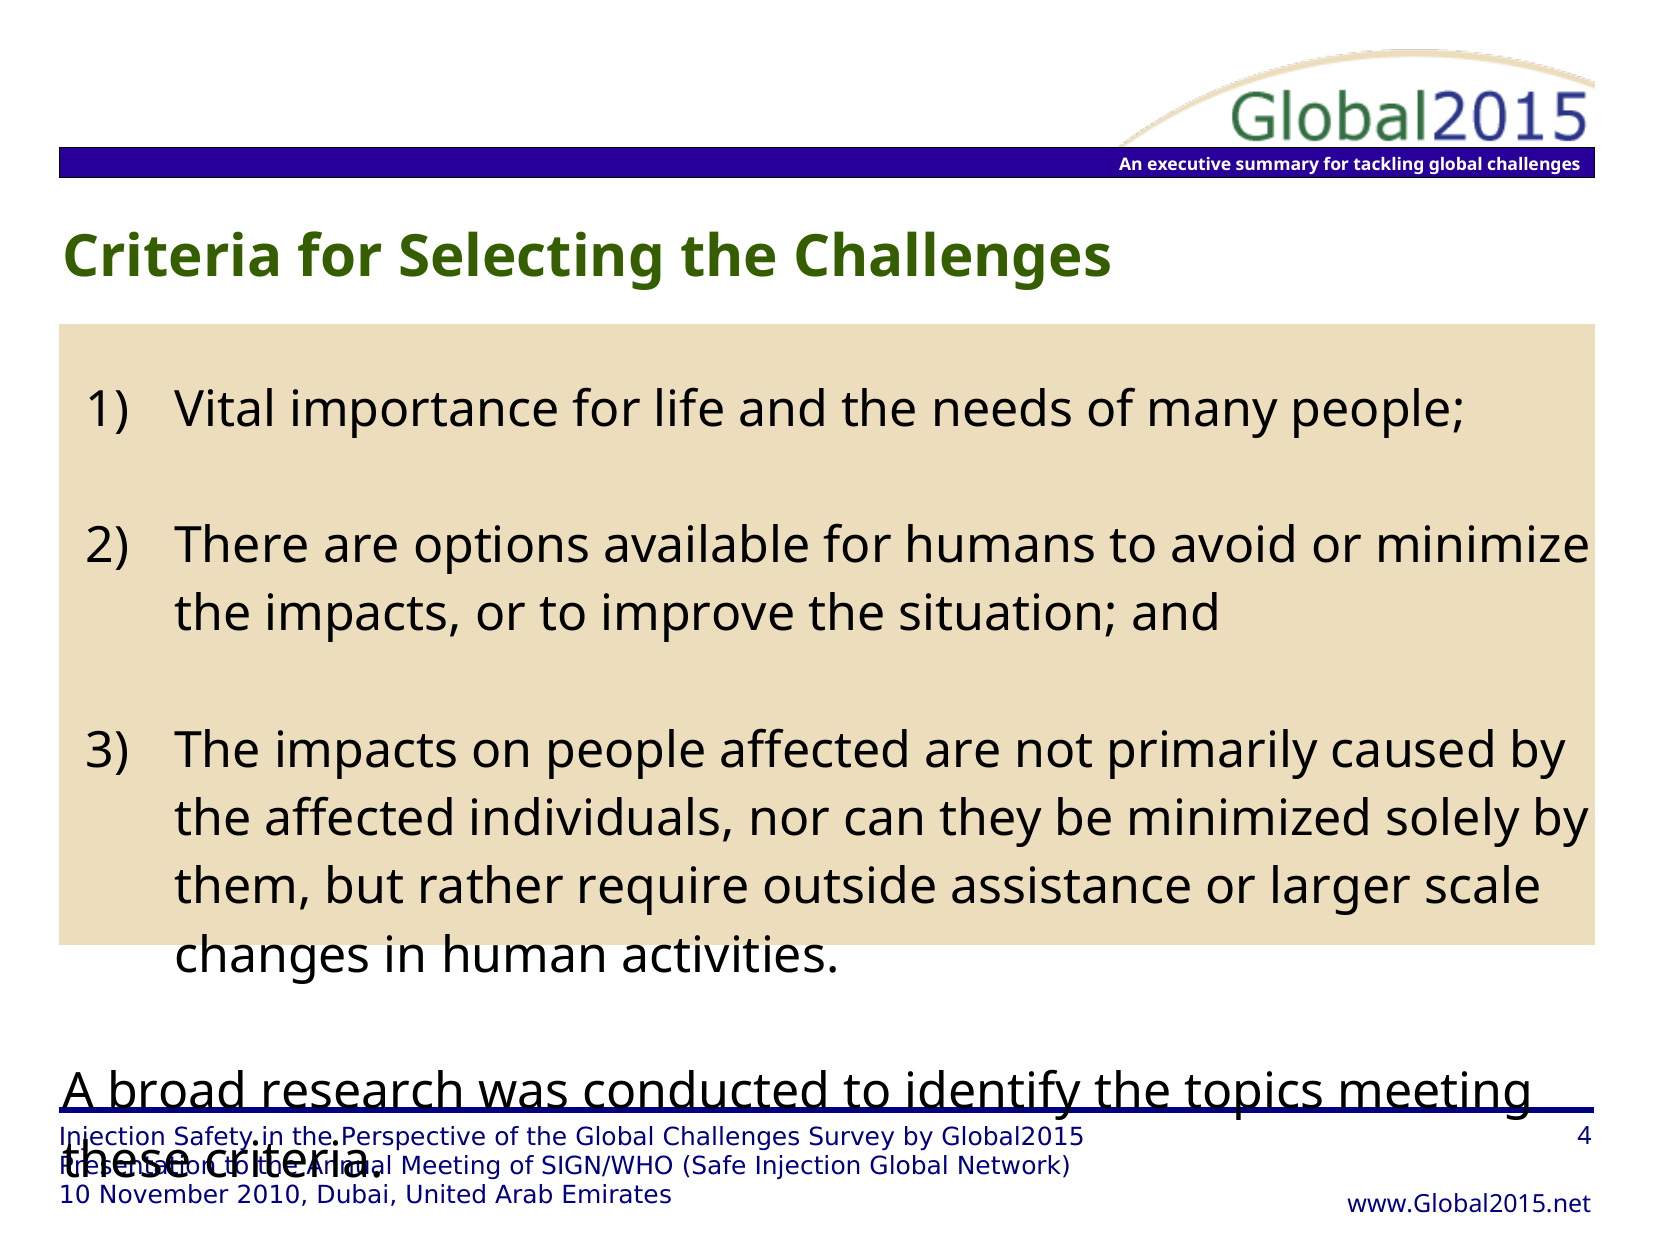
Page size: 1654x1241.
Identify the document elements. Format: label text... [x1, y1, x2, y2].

picture [1119, 48, 1595, 147]
text_box Criteria for Selecting the Challenges 1) Vital importance for life and the needs of many people; 2) There are options available for humans to avoid or minimize the impacts, or to improve the situation; and 3) The impacts on people affected are not primarily caused by the affected individuals, nor can they be minimized solely by them, but rather require outside assistance or larger scale changes in human activities. A broad research was conducted to identify the topics meeting these criteria. [47, 206, 1613, 1093]
